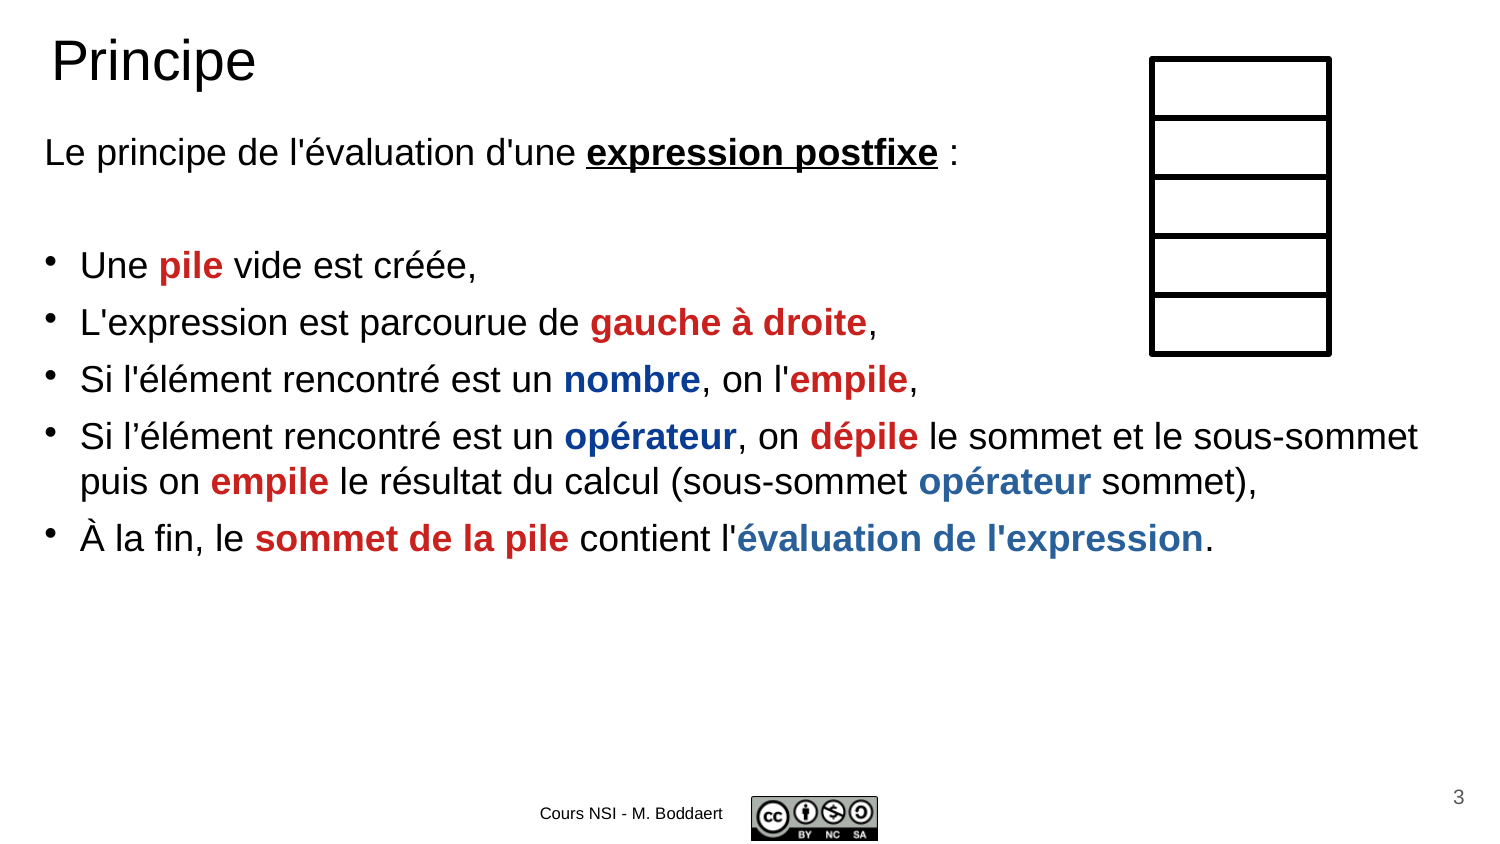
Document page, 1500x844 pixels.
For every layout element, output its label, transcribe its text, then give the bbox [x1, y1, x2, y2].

text_box Le principe de l'évaluation d'une expression postfixe : Une pile vide est créée, L'expression est parcourue de gauche à droite, Si l'élément rencontré est un nombre, on l'empile, Si l’élément rencontré est un opérateur, on dépile le sommet et le sous-sommet puis on empile le résultat du calcul (sous-sommet opérateur sommet), À la fin, le sommet de la pile contient l'évaluation de l'expression. [29, 120, 1477, 760]
picture [751, 796, 878, 841]
text_box [1151, 59, 1329, 355]
slide_number <numéro> [1389, 764, 1480, 830]
title Principe [51, 13, 1449, 108]
